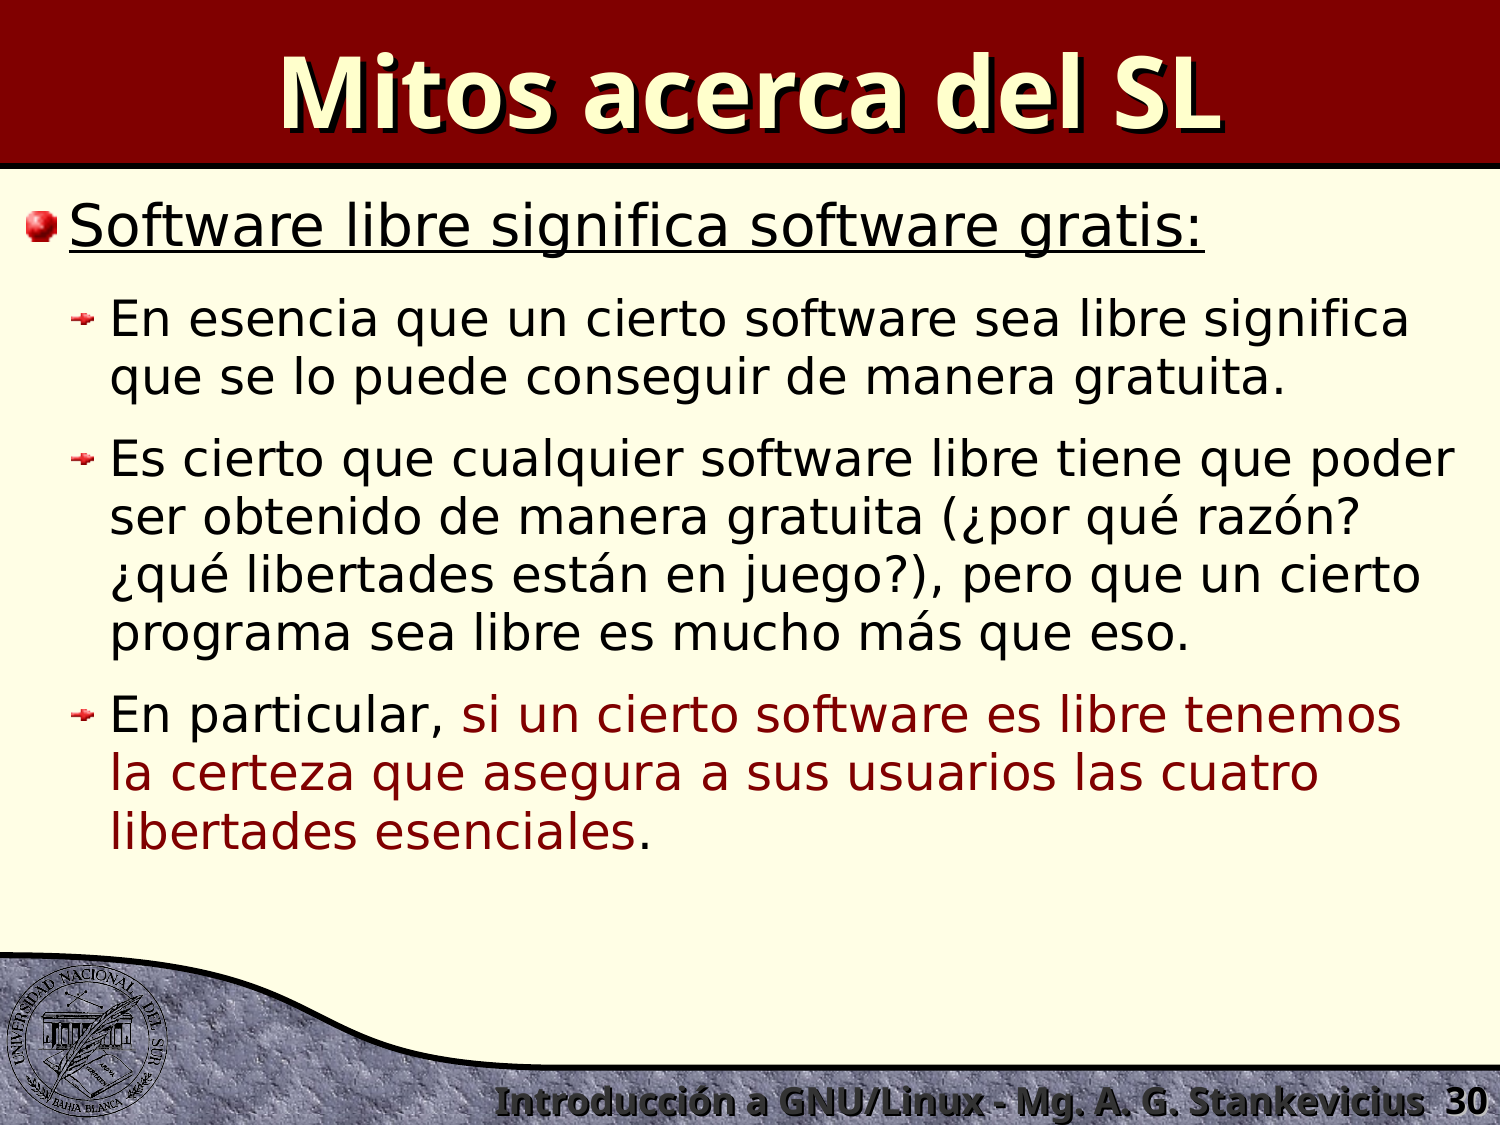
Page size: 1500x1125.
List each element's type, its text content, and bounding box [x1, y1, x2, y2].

title Mitos acerca del SL [15, 12, 1485, 153]
picture [1059, 1100, 1065, 1110]
list Software libre significa software gratis: En esencia que un cierto software sea libre significa que se lo puede conseguir de manera gratuita. Es cierto que cualquier software libre tiene que poder ser obtenido de manera gratuita (¿por qué razón? ¿qué libertades están en juego?), pero que un cierto programa sea libre es mucho más que eso. En particular, si un cierto software es libre tenemos la certeza que asegura a sus usuarios las cuatro libertades esenciales. [11, 192, 1486, 935]
picture [0, 956, 1500, 1125]
